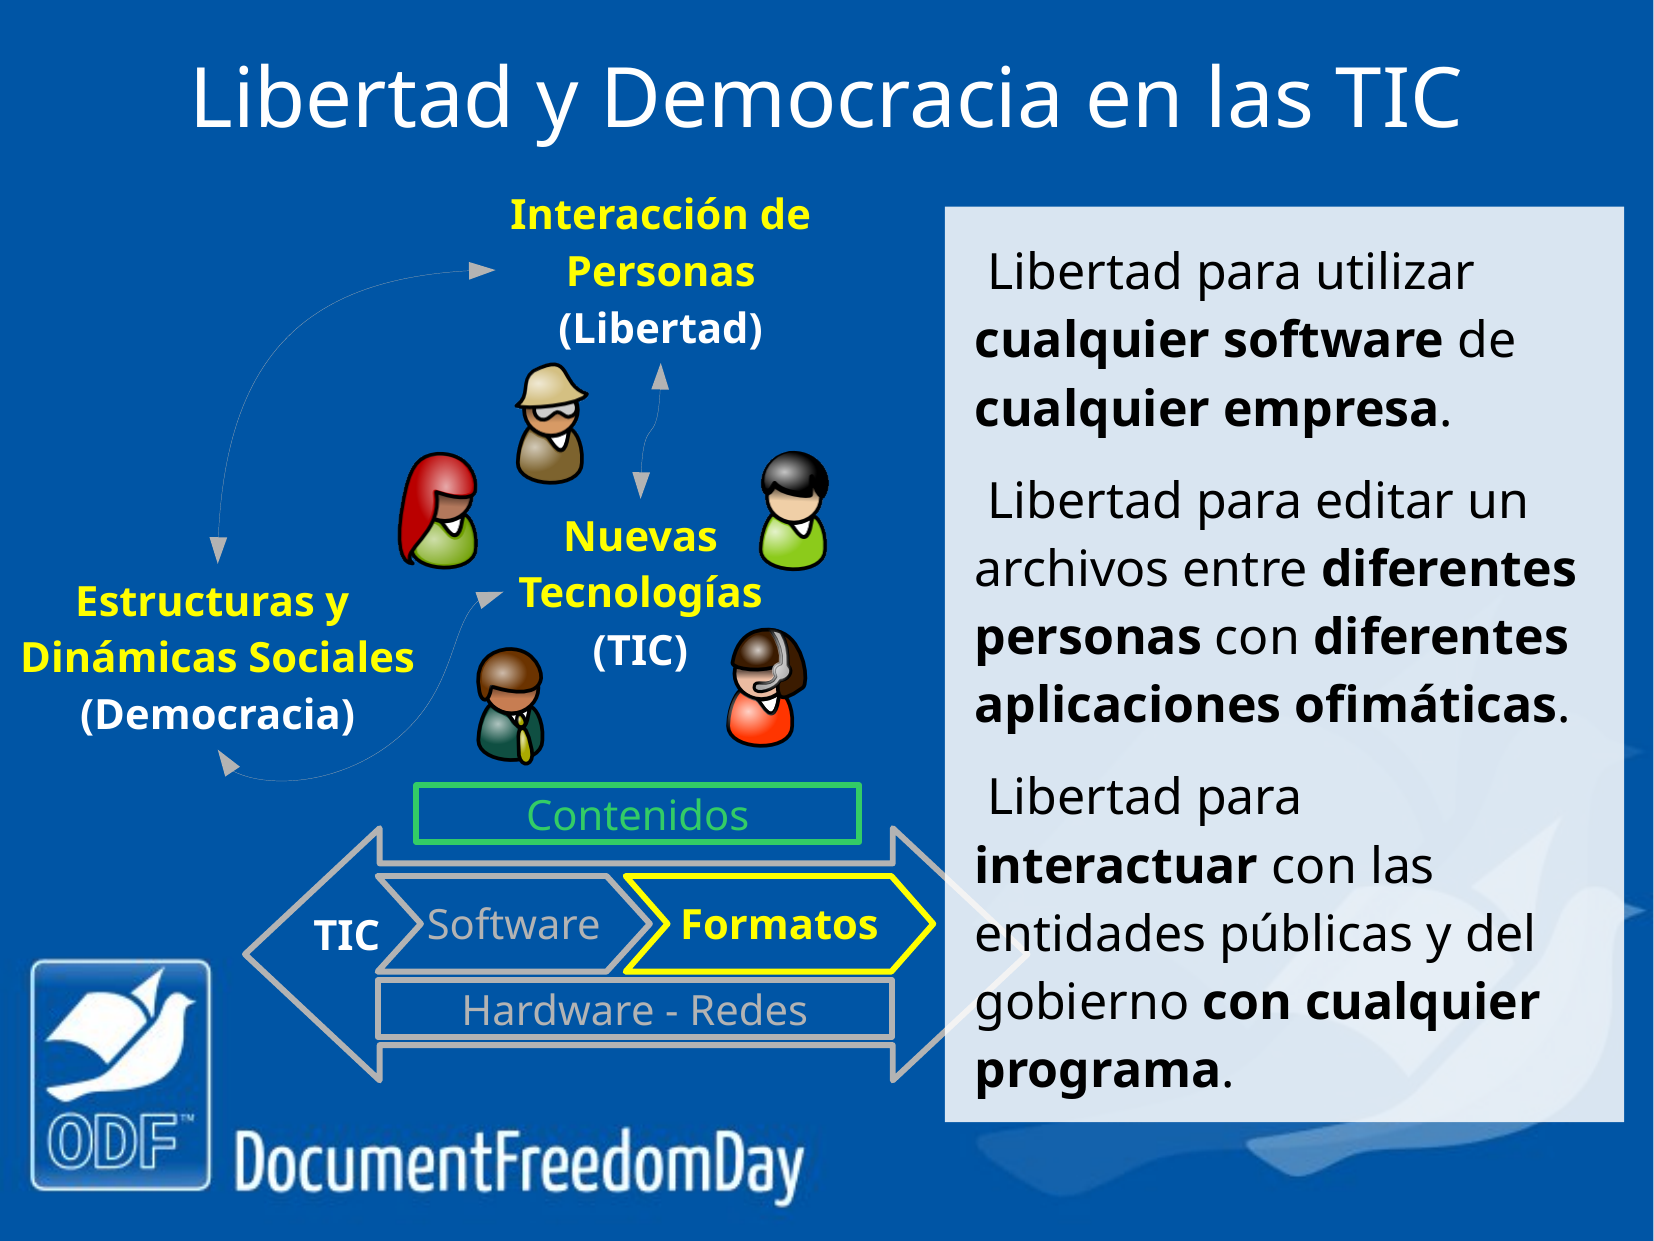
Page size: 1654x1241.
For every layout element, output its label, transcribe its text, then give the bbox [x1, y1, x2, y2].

text_box Nuevas Tecnologías (TIC) [503, 498, 777, 665]
text_box Hardware - Redes [377, 980, 892, 1037]
text_box Estructuras y Dinámicas Sociales (Democracia) [5, 563, 427, 730]
title Libertad y Democracia en las TIC [82, 31, 1571, 160]
text_box TIC [298, 898, 423, 1052]
picture [0, 0, 1654, 1241]
text_box Software [377, 875, 650, 972]
text_box Interacción de Personas (Libertad) [495, 177, 824, 343]
text_box Contenidos [416, 785, 860, 843]
text_box Libertad para utilizar cualquier software de cualquier empresa. Libertad para editar un archivos entre diferentes personas con diferentes aplicaciones ofimáticas. Libertad para interactuar con las entidades públicas y del gobierno con cualquier programa. [944, 206, 1625, 1123]
text_box Formatos [625, 875, 934, 972]
